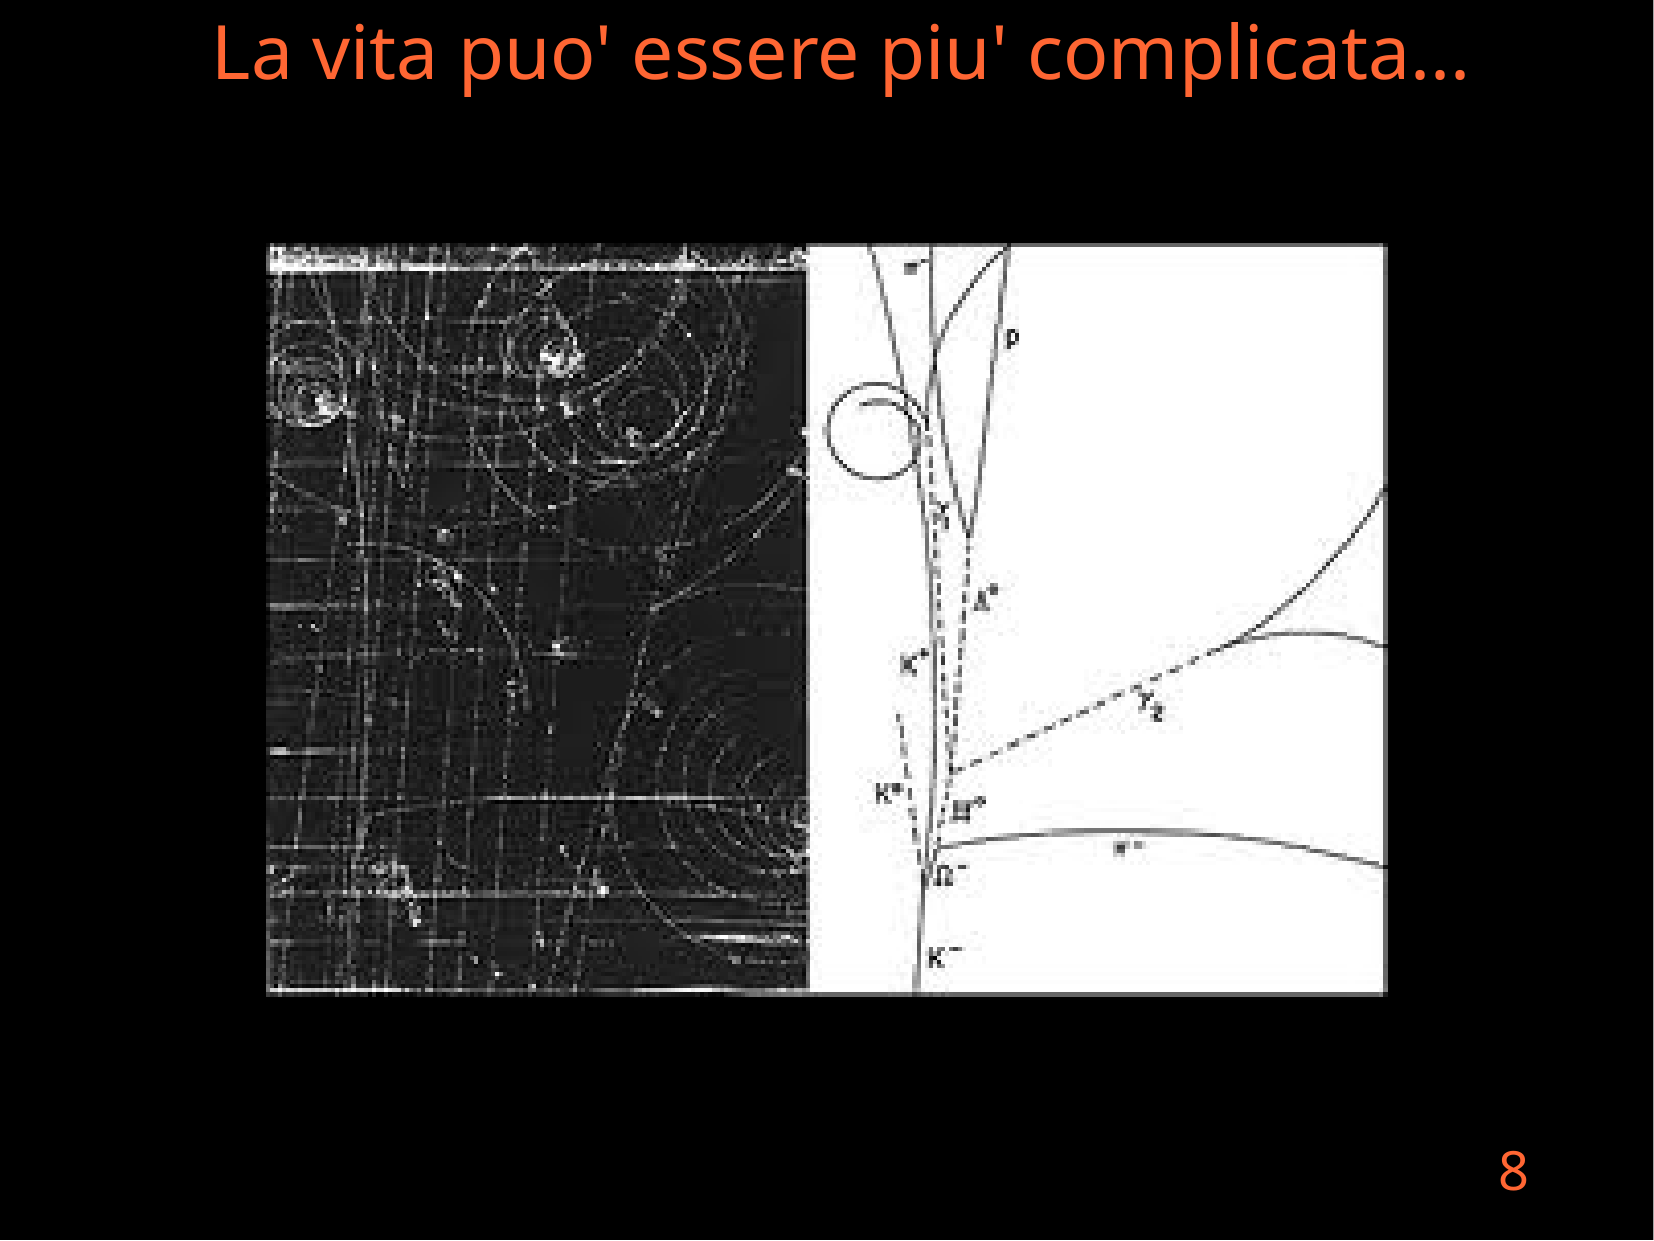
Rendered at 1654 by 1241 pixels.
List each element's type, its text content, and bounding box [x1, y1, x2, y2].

title La vita puo' essere piu' complicata... [0, 0, 1654, 101]
picture [266, 243, 1388, 997]
